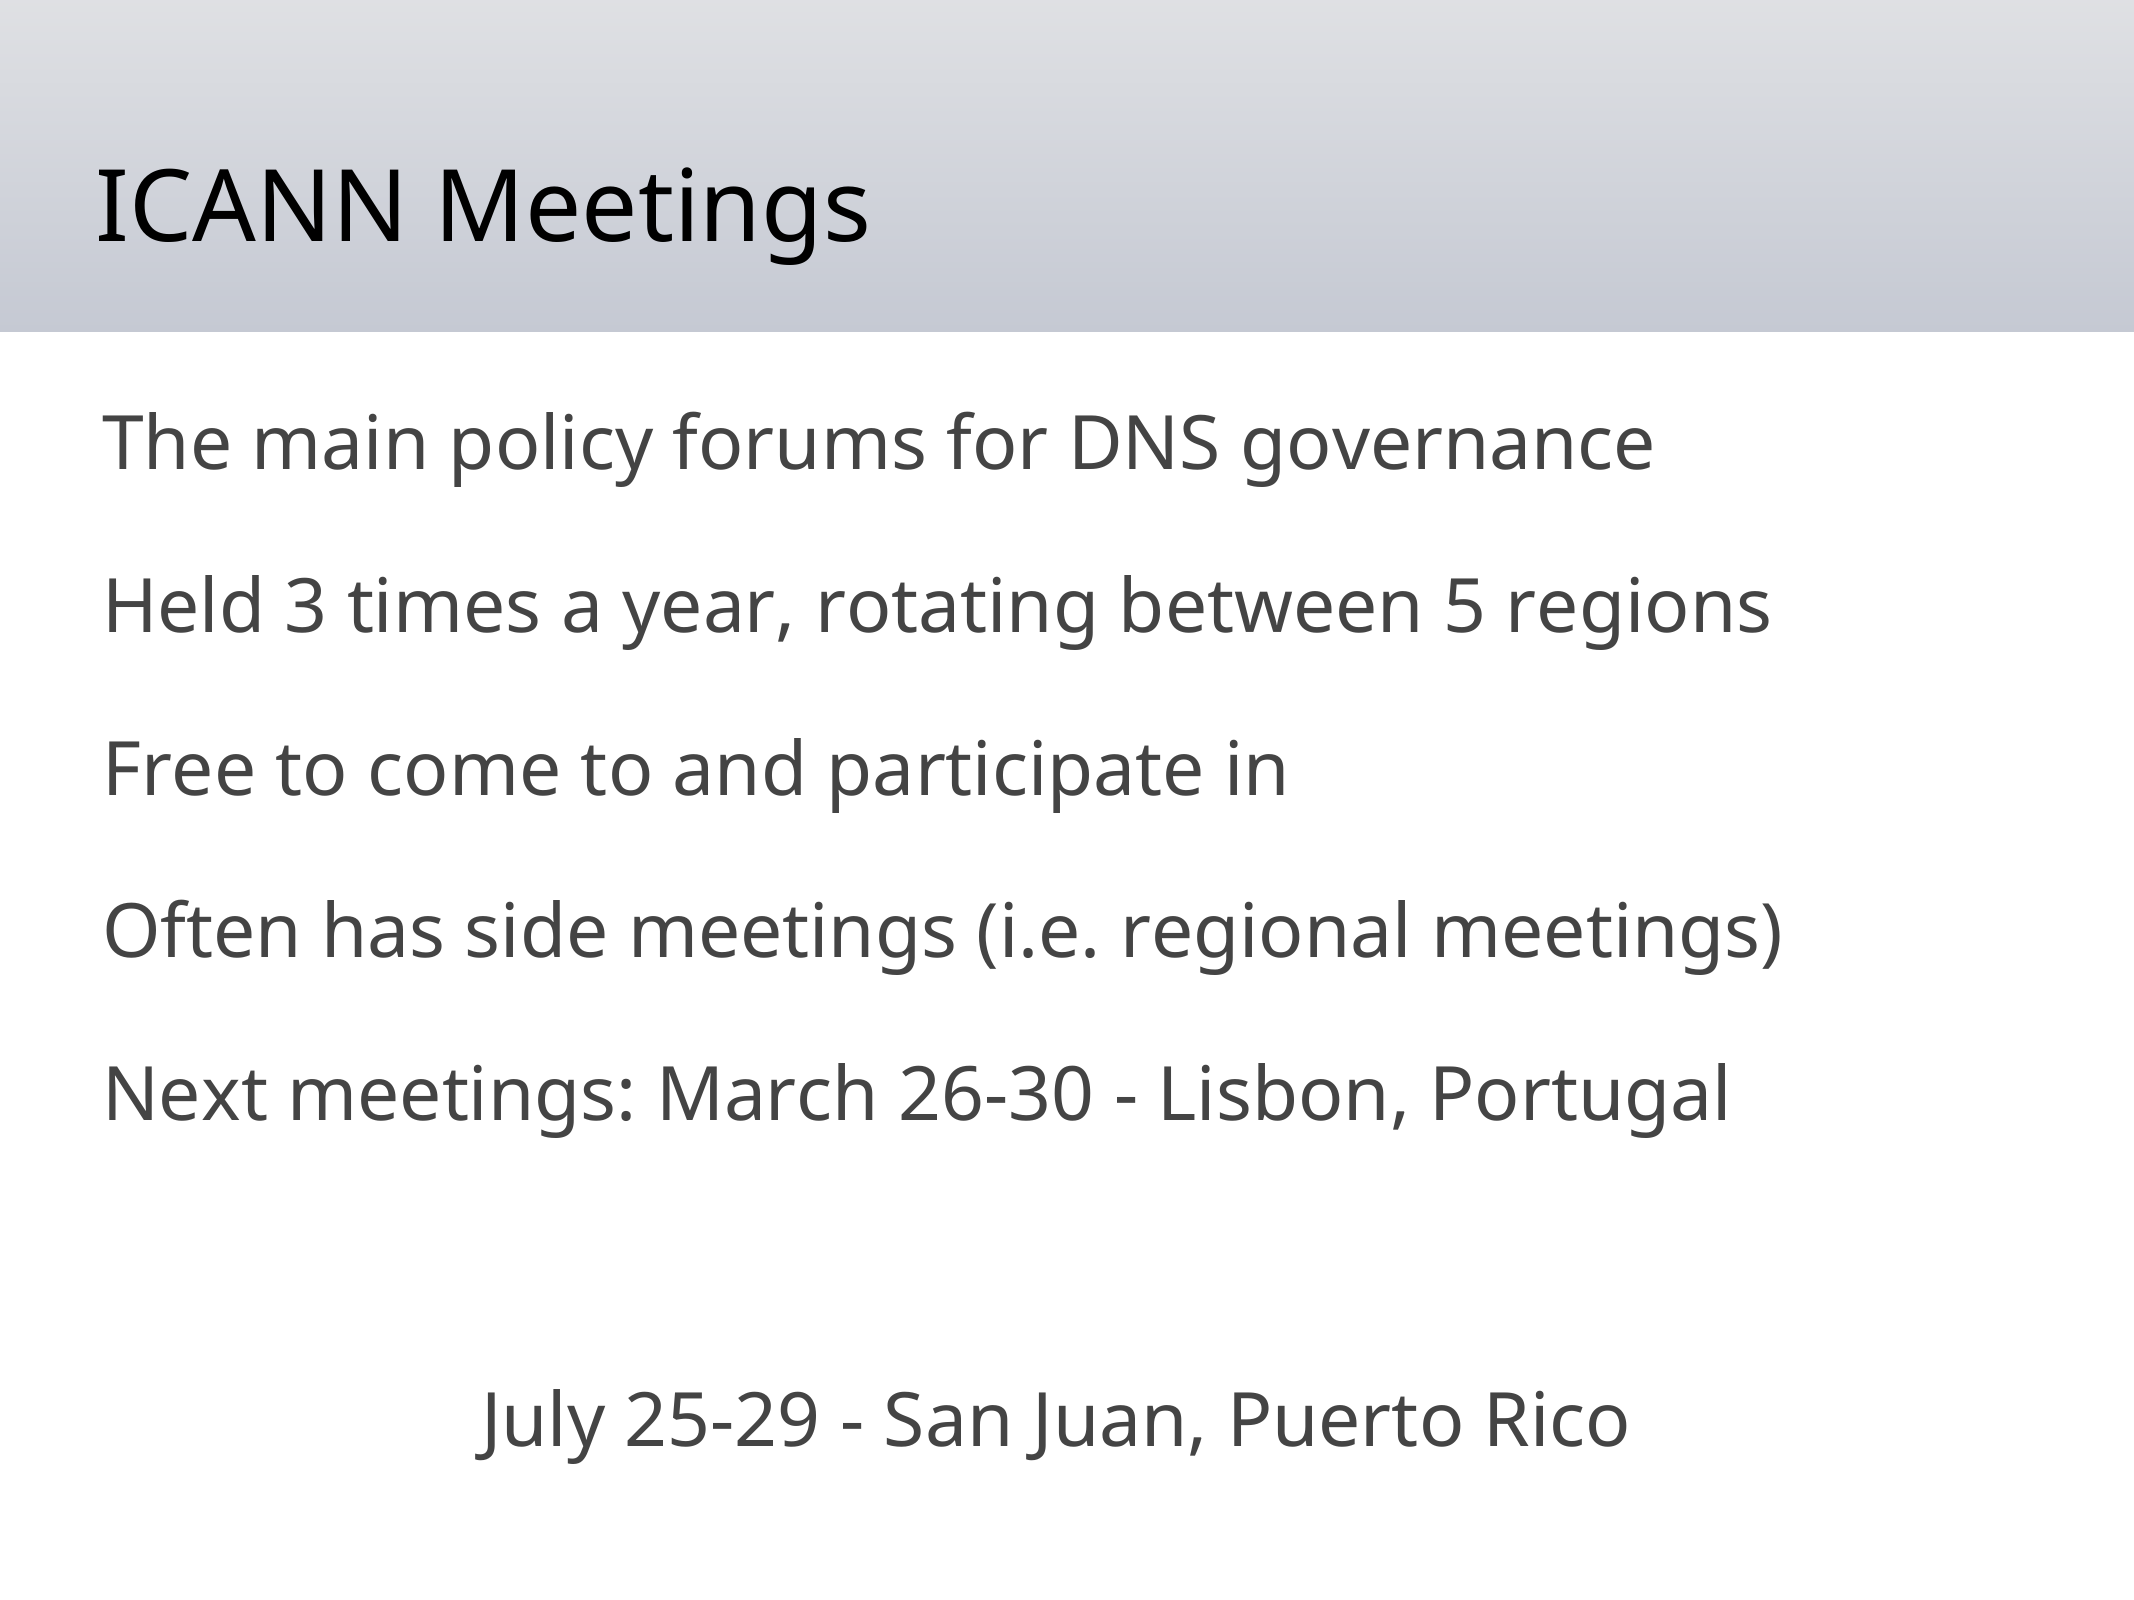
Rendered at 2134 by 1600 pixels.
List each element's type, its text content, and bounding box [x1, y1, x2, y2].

title ICANN Meetings [87, 49, 2034, 280]
text_box [0, 0, 2134, 332]
list The main policy forums for DNS governance Held 3 times a year, rotating between 5 regions Free to come to and participate in Often has side meetings (i.e. regional meetings) Next meetings: March 26-30 - Lisbon, Portugal July 25-29 - San Juan, Puerto Rico [93, 381, 2040, 1459]
